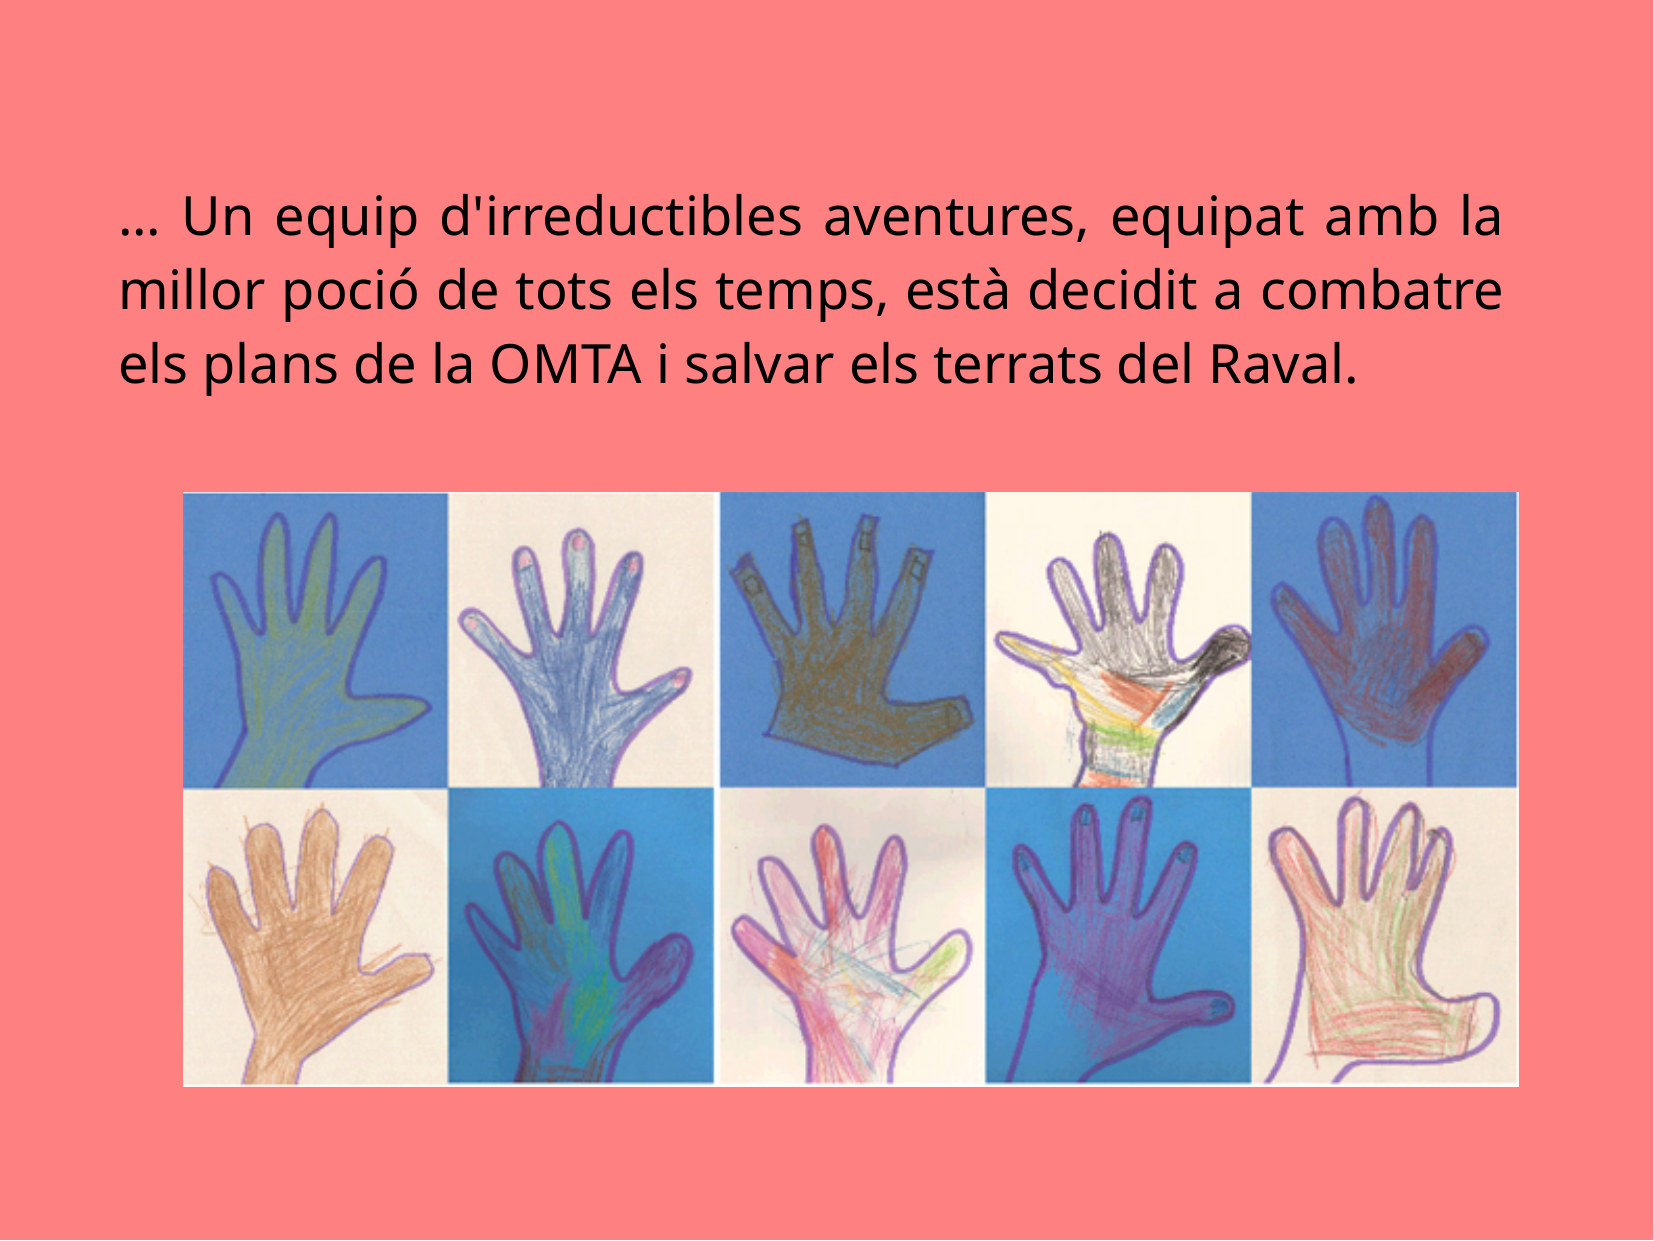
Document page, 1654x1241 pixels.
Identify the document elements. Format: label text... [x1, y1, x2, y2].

list ... Un equip d'irreductibles aventures, equipat amb la millor poció de tots els temps, està decidit a combatre els plans de la OMTA i salvar els terrats del Raval. [118, 177, 1506, 438]
picture [183, 492, 1519, 1087]
